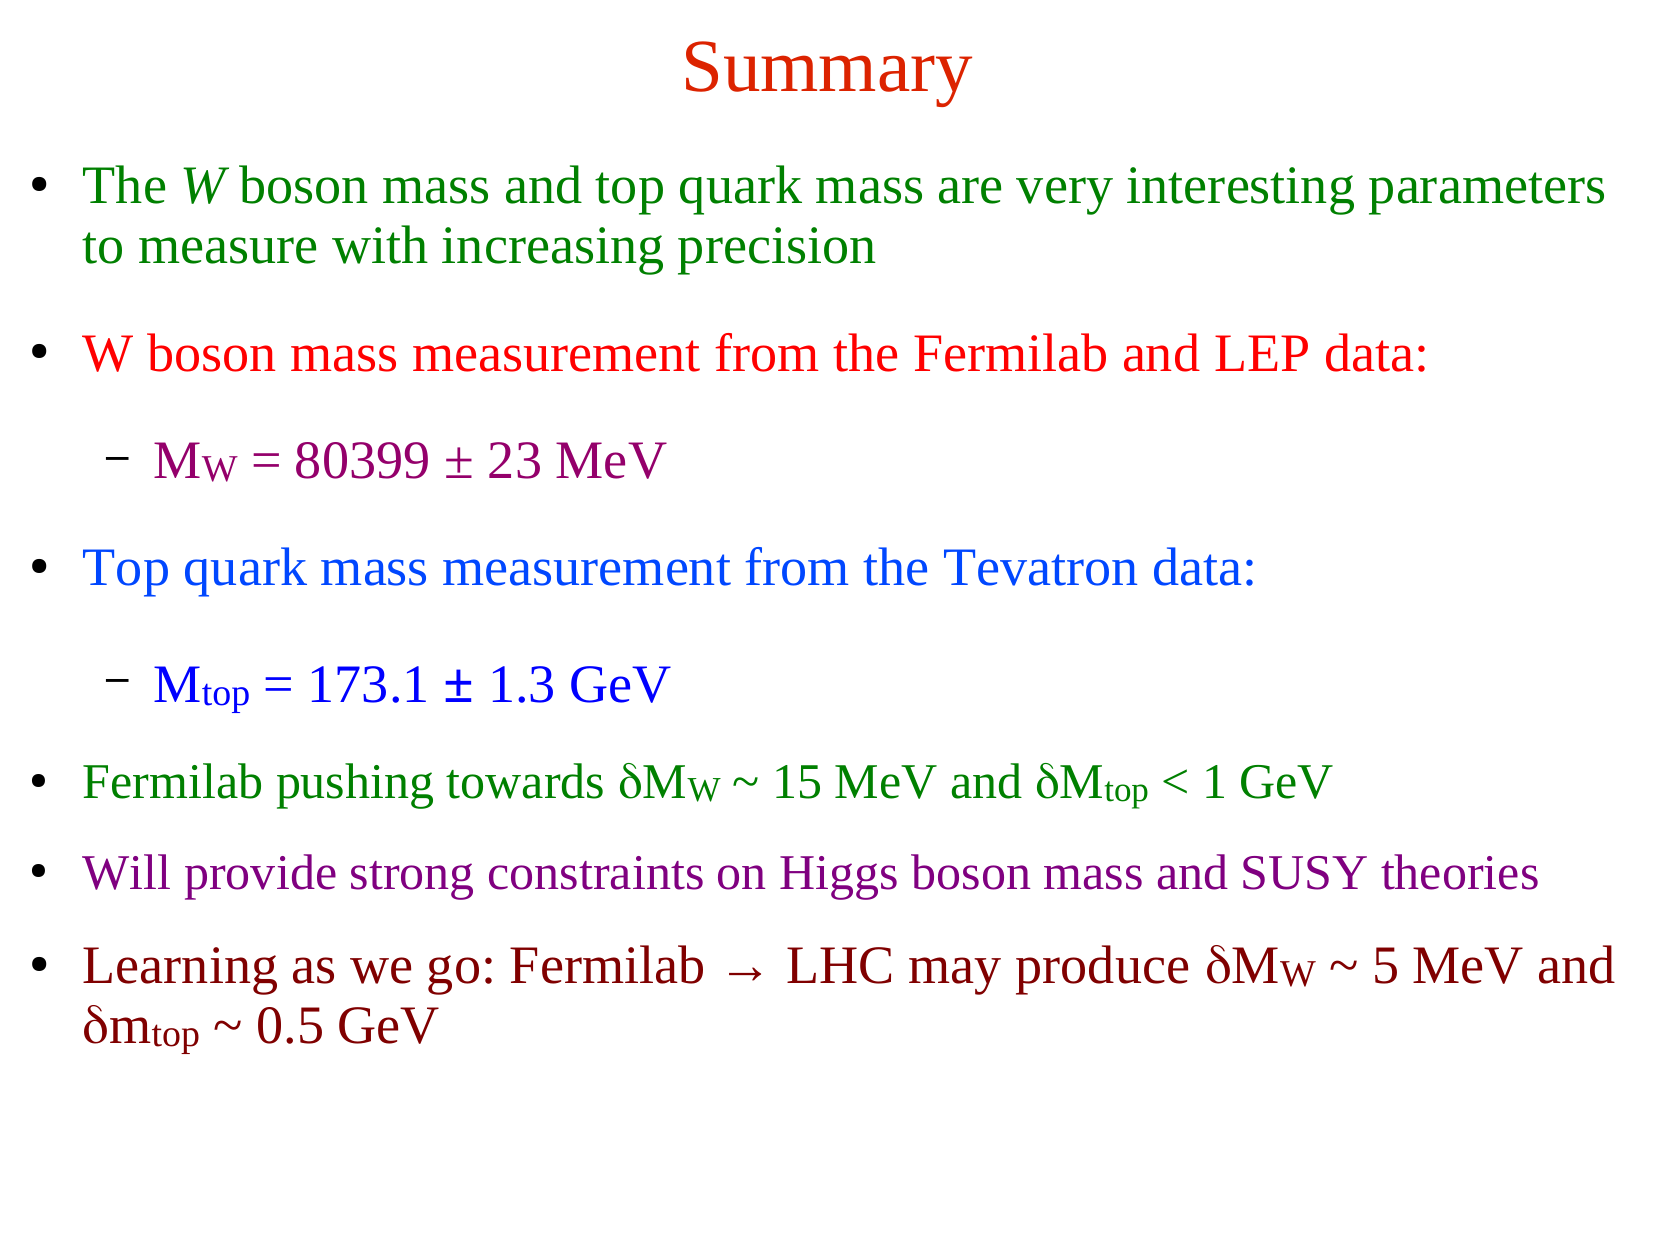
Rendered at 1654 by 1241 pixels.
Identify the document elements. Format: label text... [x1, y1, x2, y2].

list The W boson mass and top quark mass are very interesting parameters to measure with increasing precision W boson mass measurement from the Fermilab and LEP data: MW = 80399 ± 23 MeV Top quark mass measurement from the Tevatron data: Mtop = 173.1 ± 1.3 GeV Fermilab pushing towards δMW ~ 15 MeV and δMtop < 1 GeV Will provide strong constraints on Higgs boson mass and SUSY theories Learning as we go: Fermilab → LHC may produce δMW ~ 5 MeV and δmtop ~ 0.5 GeV [11, 155, 1636, 1198]
title Summary [121, 0, 1534, 142]
